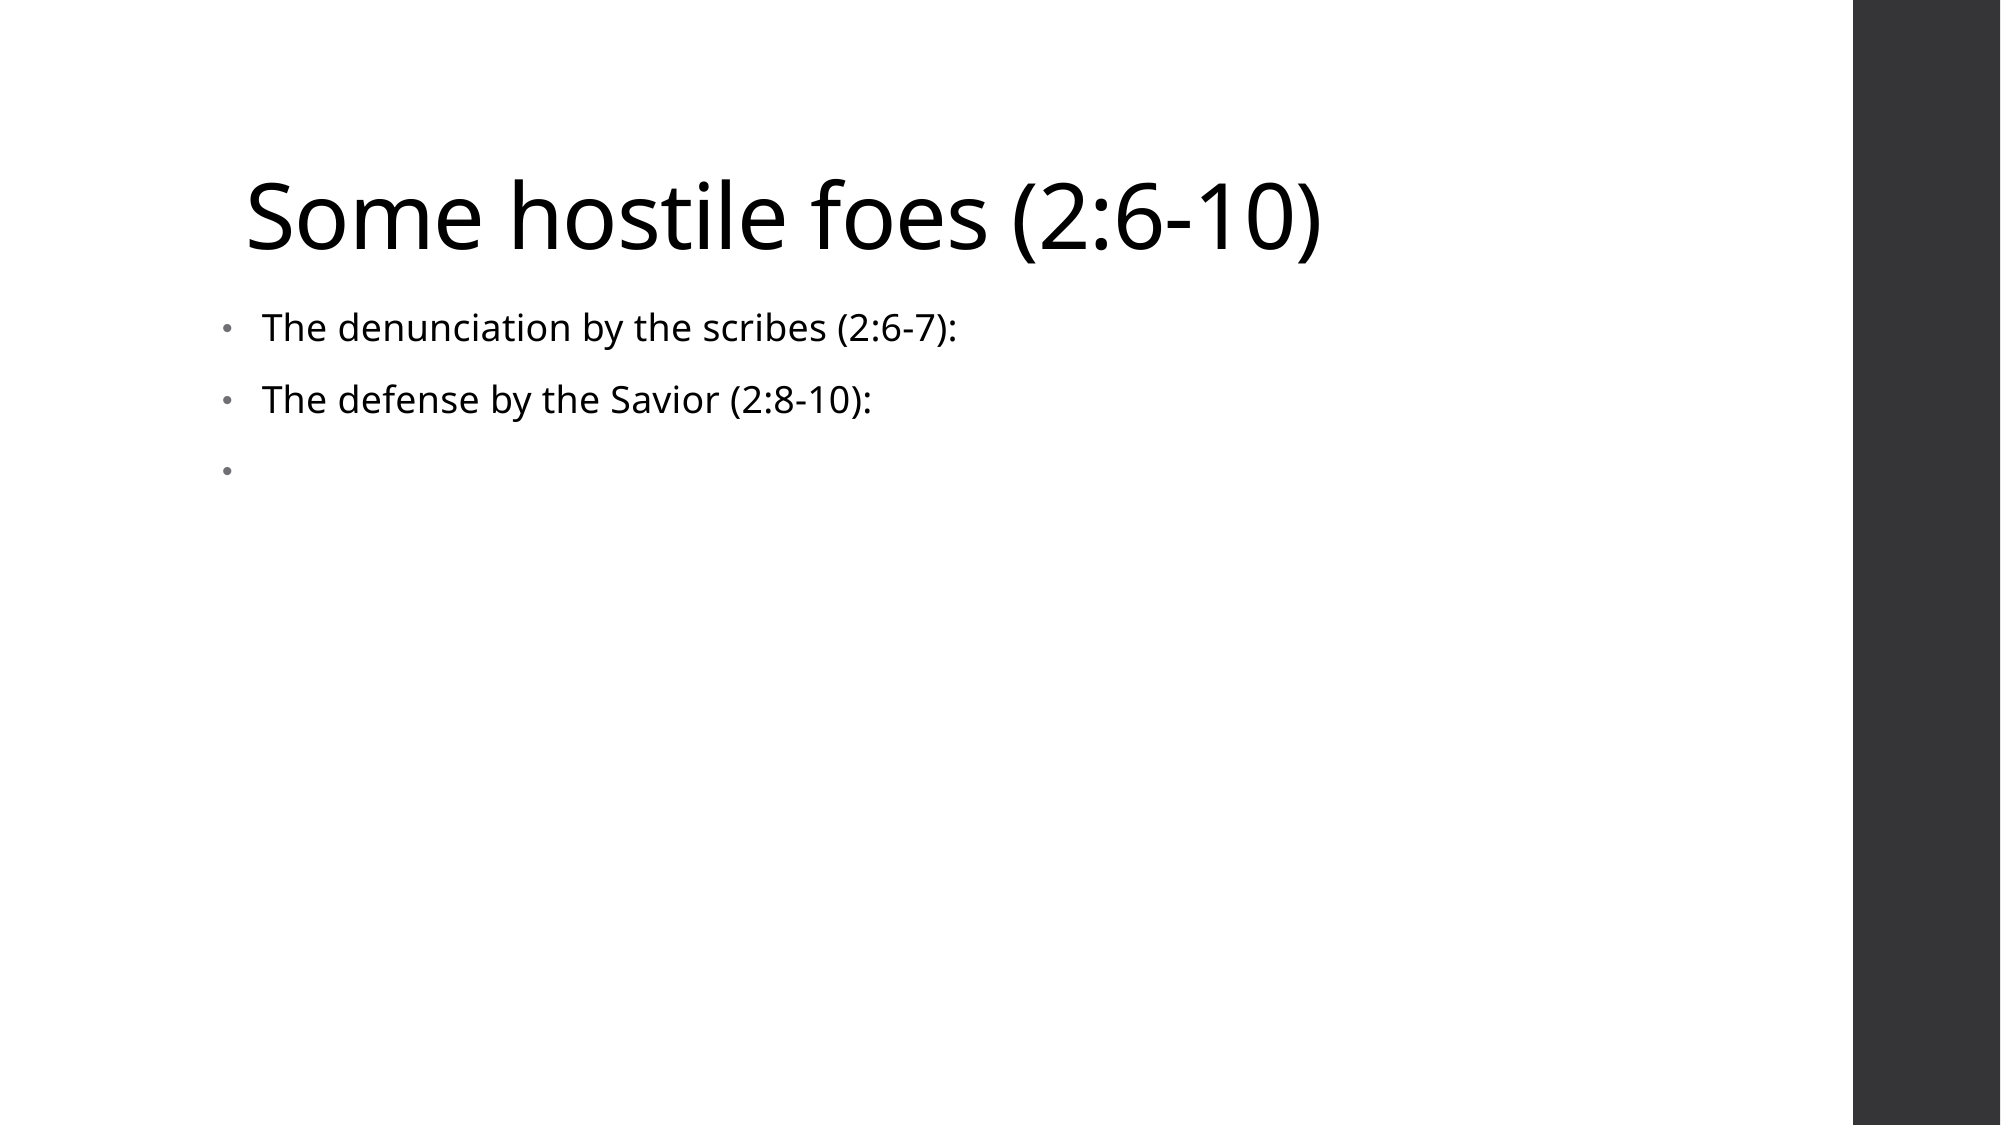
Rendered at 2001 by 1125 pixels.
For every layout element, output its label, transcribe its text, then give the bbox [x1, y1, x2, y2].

title Some hostile foes (2:6-10) [206, 60, 1797, 278]
list The denunciation by the scribes (2:6-7): The defense by the Savior (2:8-10): [206, 299, 1617, 1014]
